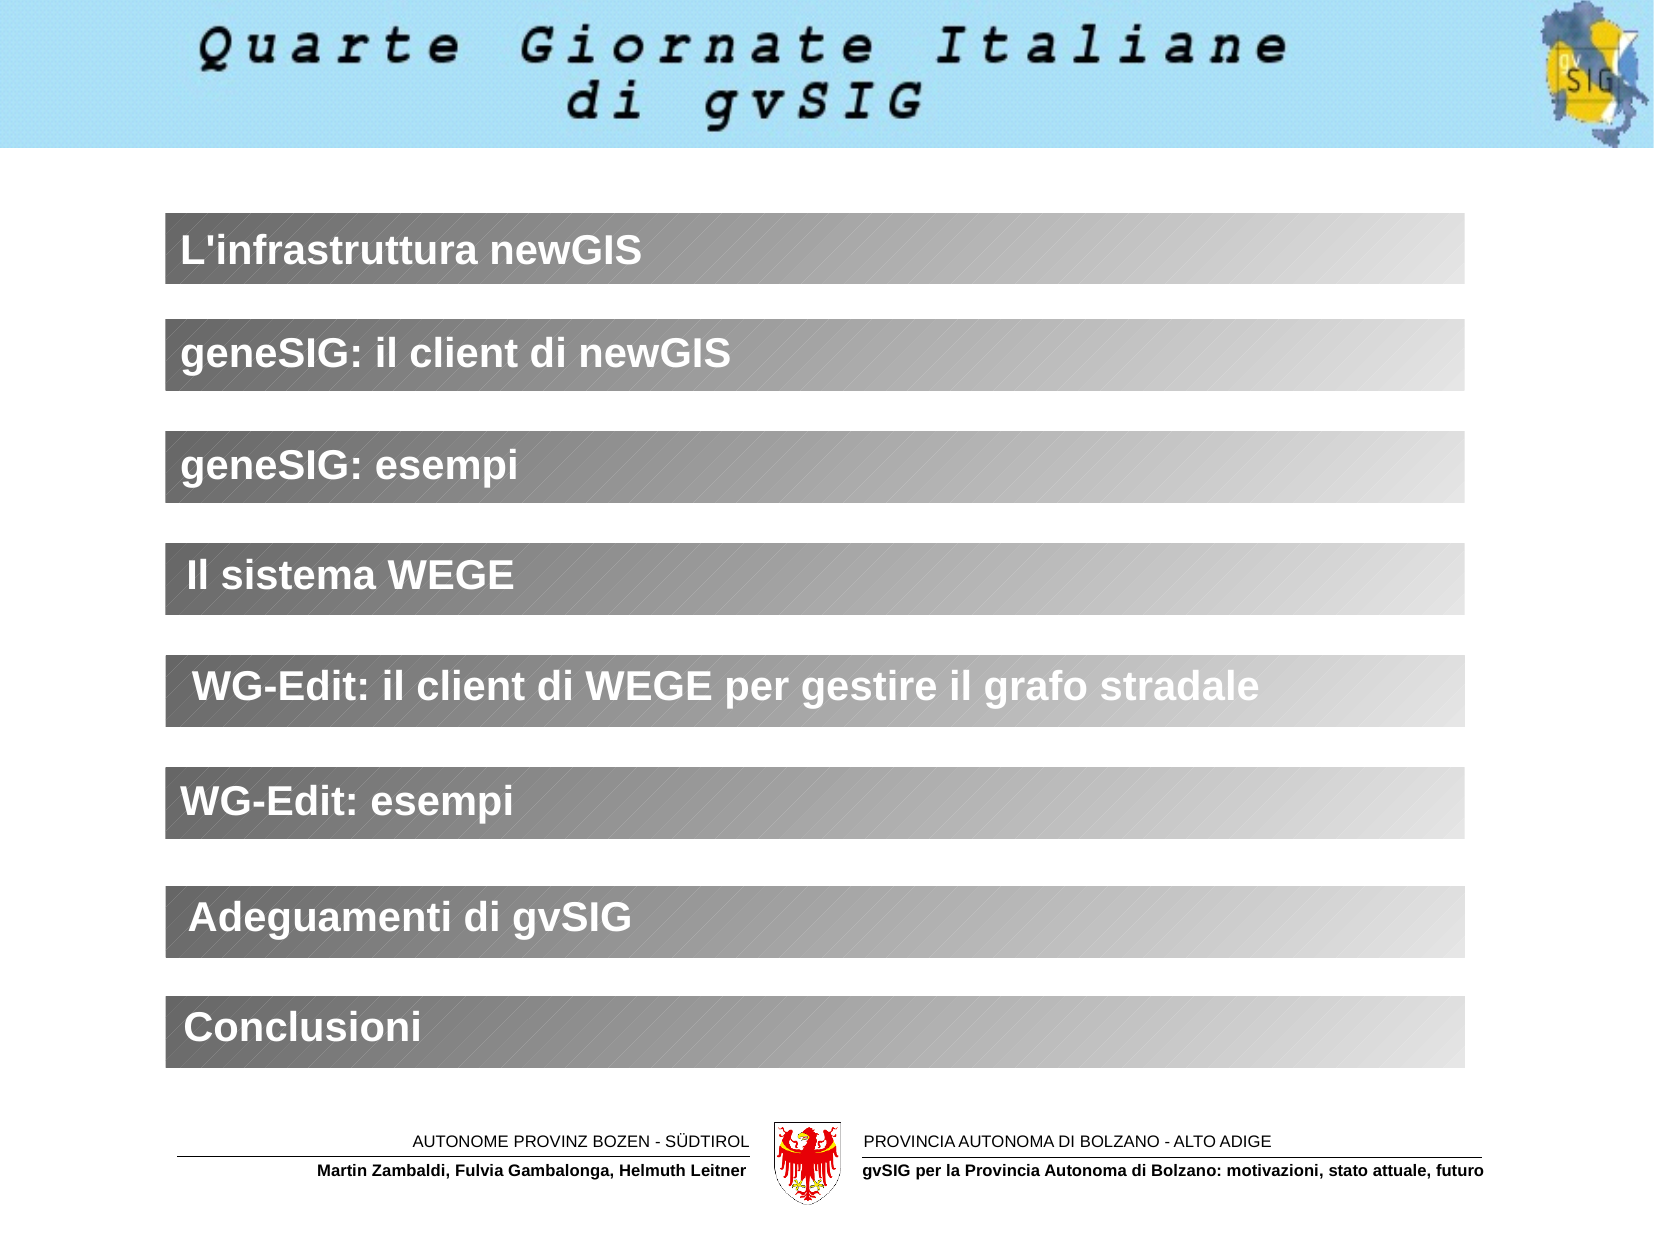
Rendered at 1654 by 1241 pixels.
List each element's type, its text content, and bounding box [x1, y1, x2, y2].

text_box Il sistema WEGE [171, 547, 869, 610]
text_box [165, 996, 1465, 1068]
text_box geneSIG: esempi [165, 437, 993, 500]
text_box [165, 767, 1465, 839]
picture [774, 1122, 841, 1205]
text_box L'infrastruttura newGIS [165, 222, 863, 285]
text_box [165, 655, 1465, 727]
text_box [165, 543, 1465, 615]
text_box WG-Edit: esempi [165, 773, 993, 837]
text_box [165, 431, 1465, 503]
text_box [165, 886, 1465, 958]
text_box Conclusioni [168, 1000, 520, 1063]
text_box Adeguamenti di gvSIG [172, 889, 886, 953]
text_box WG-Edit: il client di WEGE per gestire il grafo stradale [177, 658, 1388, 721]
text_box [165, 213, 1465, 284]
text_box geneSIG: il client di newGIS [165, 325, 993, 388]
text_box [165, 319, 1465, 391]
